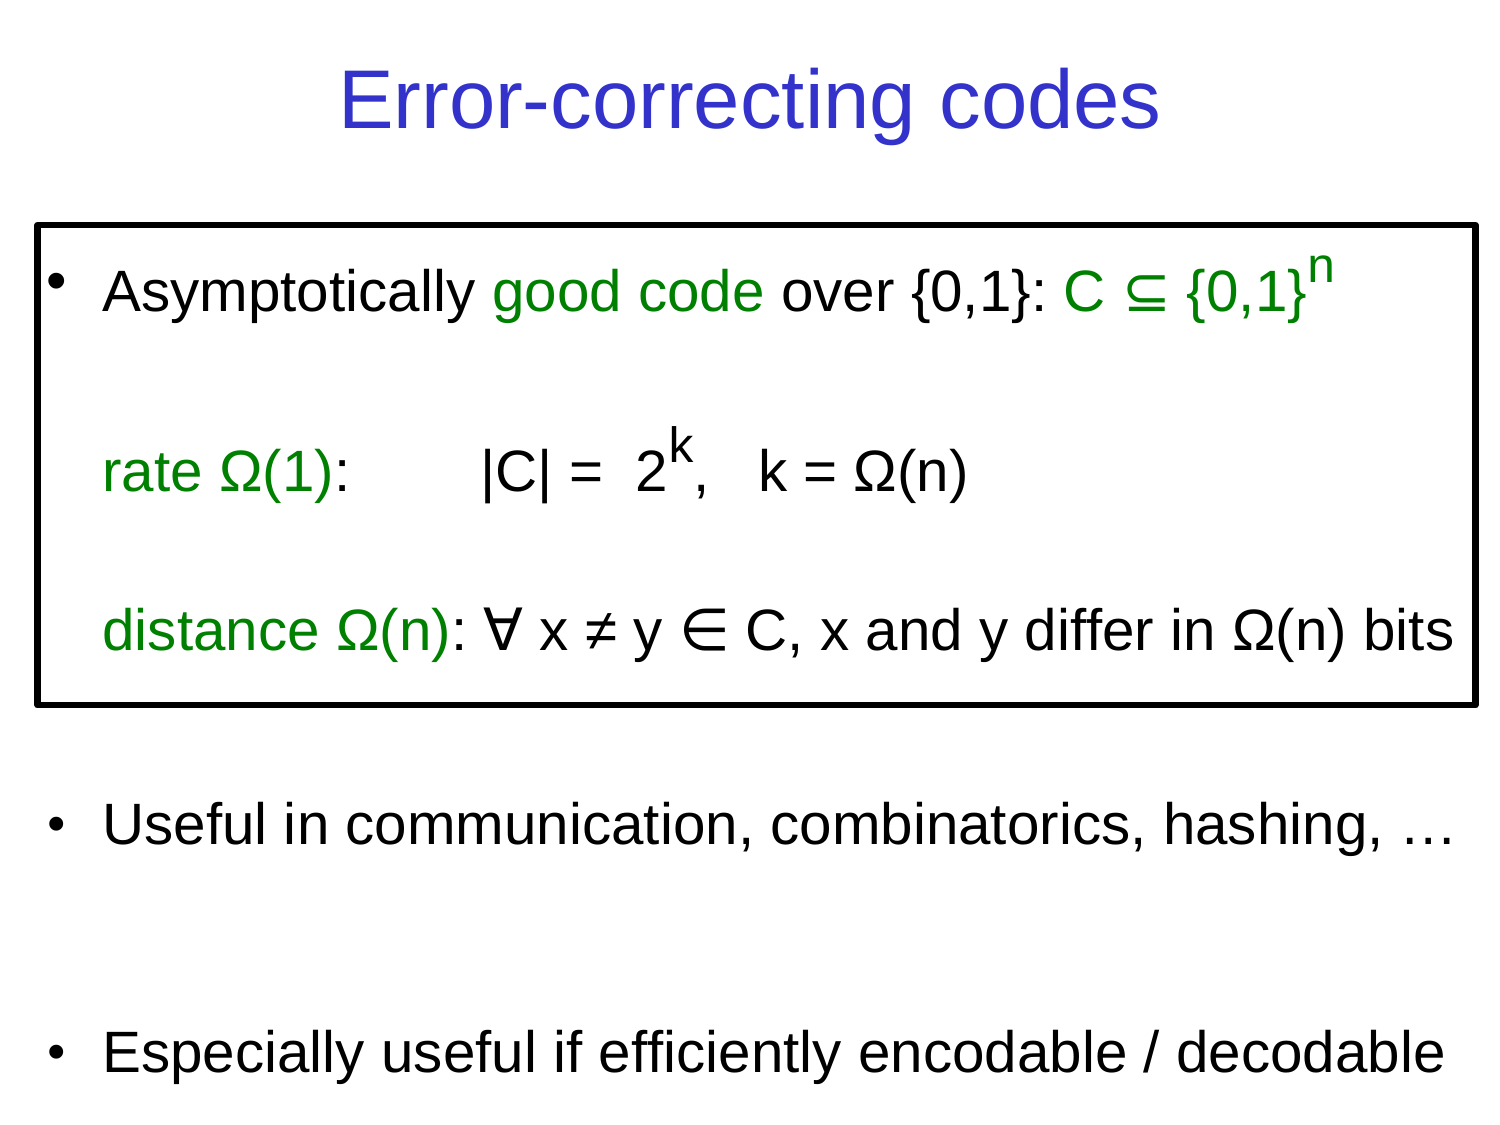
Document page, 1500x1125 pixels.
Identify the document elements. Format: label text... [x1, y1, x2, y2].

list Asymptotically good code over {0,1}: C ⊆ {0,1}n rate Ω(1): |C| = 2k, k = Ω(n) distance Ω(n): ∀ x ≠ y ∈ C, x and y differ in Ω(n) bits Useful in communication, combinatorics, hashing, … Especially useful if efficiently encodable / decodable [31, 149, 1500, 1125]
title Error-correcting codes [112, 5, 1388, 194]
